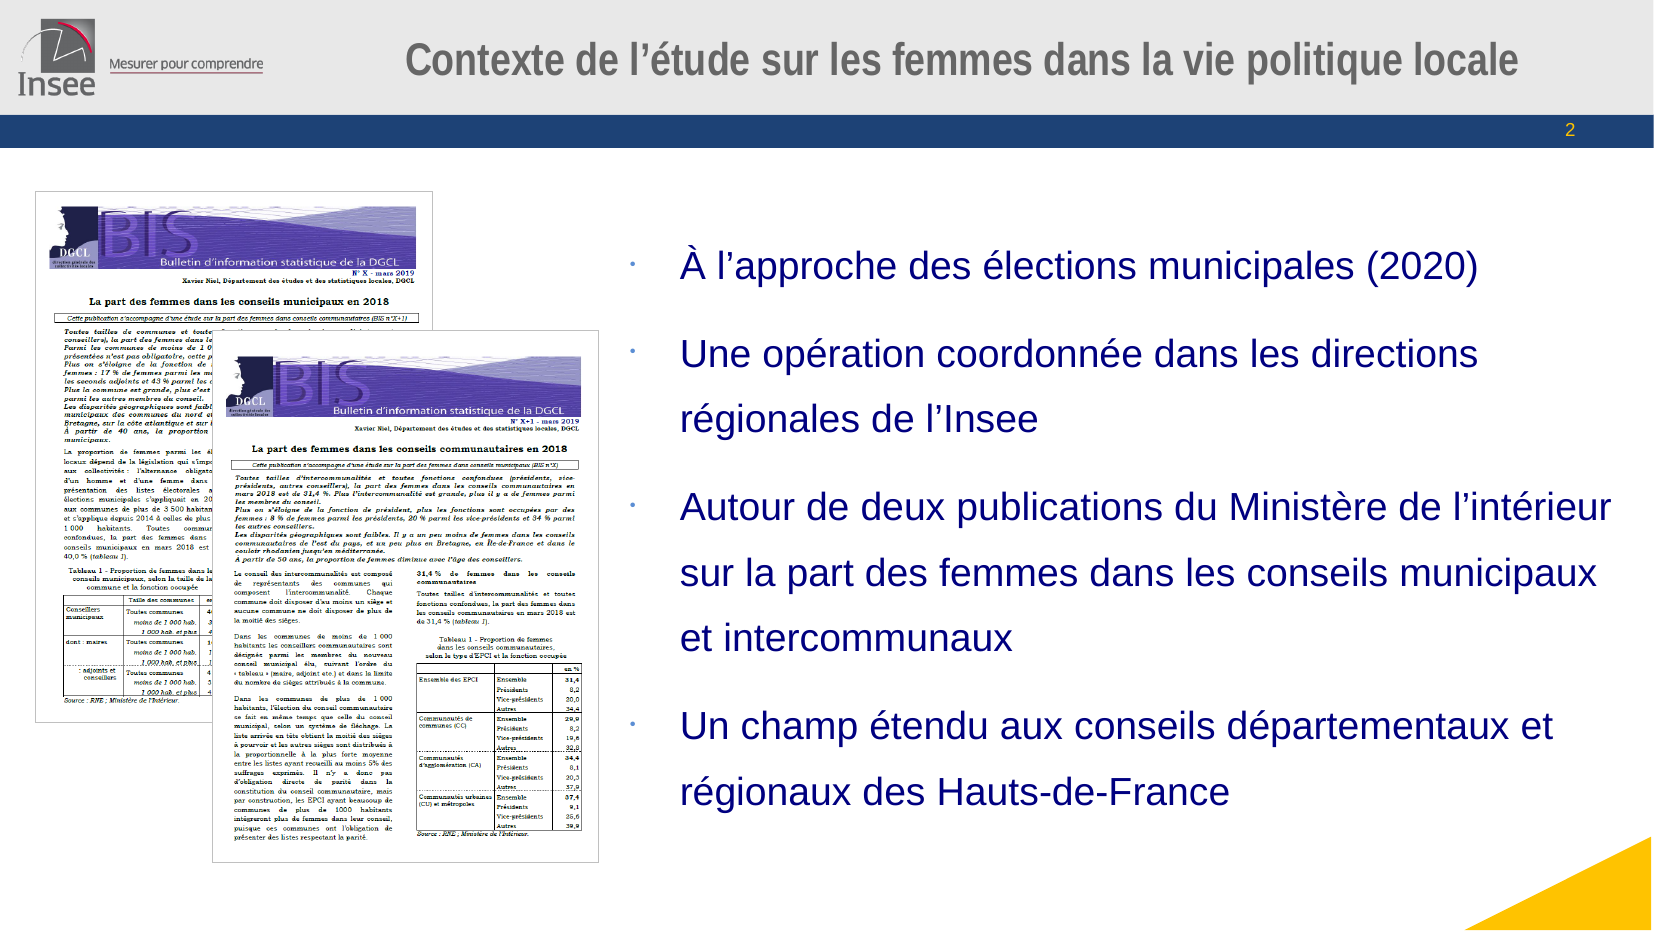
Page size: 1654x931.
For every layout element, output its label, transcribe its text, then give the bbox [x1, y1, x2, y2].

list À l’approche des élections municipales (2020) Une opération coordonnée dans les directions régionales de l’Insee Autour de deux publications du Ministère de l’intérieur sur la part des femmes dans les conseils municipaux et intercommunaux Un champ étendu aux conseils départementaux et régionaux des Hauts-de-France [596, 222, 1619, 815]
picture [14, 0, 263, 99]
picture [35, 191, 599, 863]
title Contexte de l’étude sur les femmes dans la vie politique locale [271, 0, 1654, 119]
